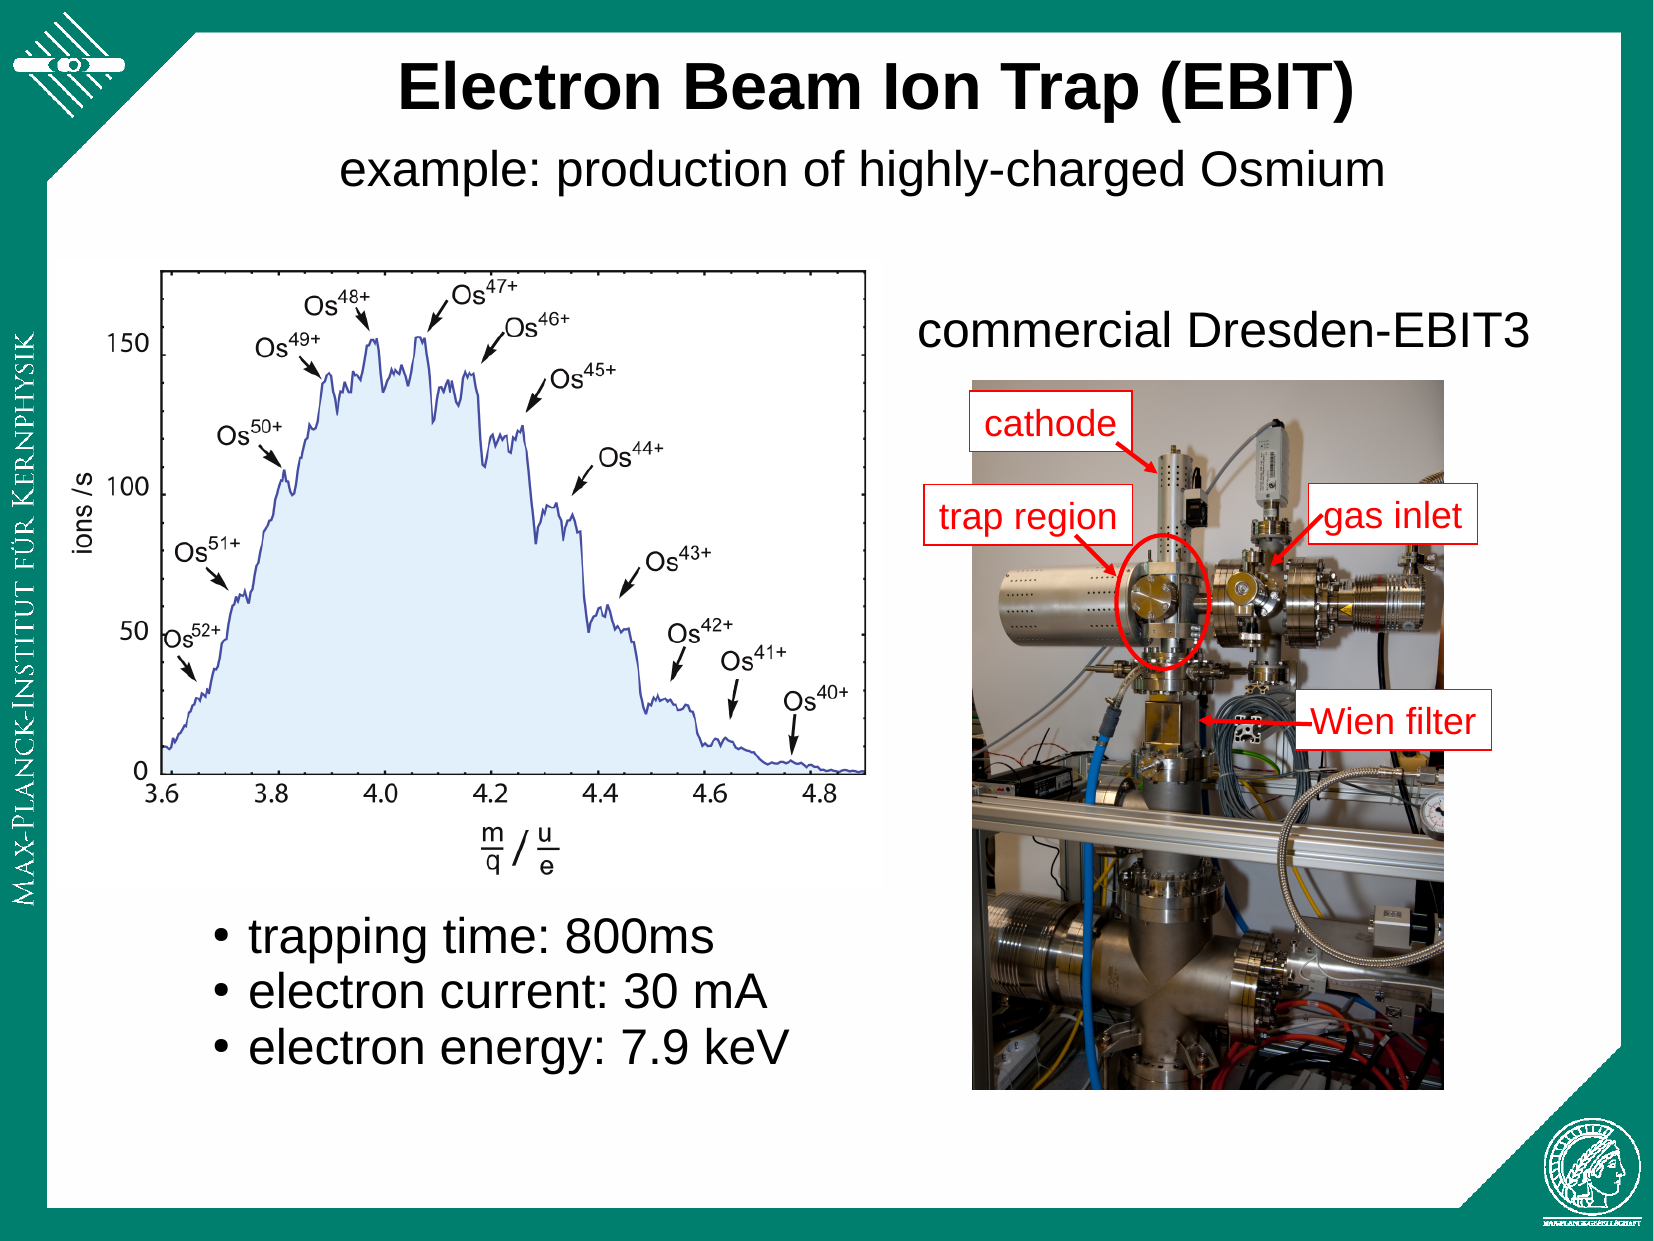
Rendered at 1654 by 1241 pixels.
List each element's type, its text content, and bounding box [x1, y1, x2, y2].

text_box cathode [969, 391, 1133, 452]
text_box gas inlet [1308, 483, 1478, 545]
text_box commercial Dresden-EBIT3 [856, 236, 1592, 369]
text_box trapping time: 800ms electron current: 30 mA electron energy: 7.9 keV [162, 900, 813, 1083]
text_box Wien filter [1295, 689, 1492, 750]
text_box example: production of highly-charged Osmium [220, 128, 1506, 204]
text_box trap region [924, 484, 1133, 545]
picture [0, 0, 1654, 1241]
text_box Electron Beam Ion Trap (EBIT) [93, 35, 1654, 131]
